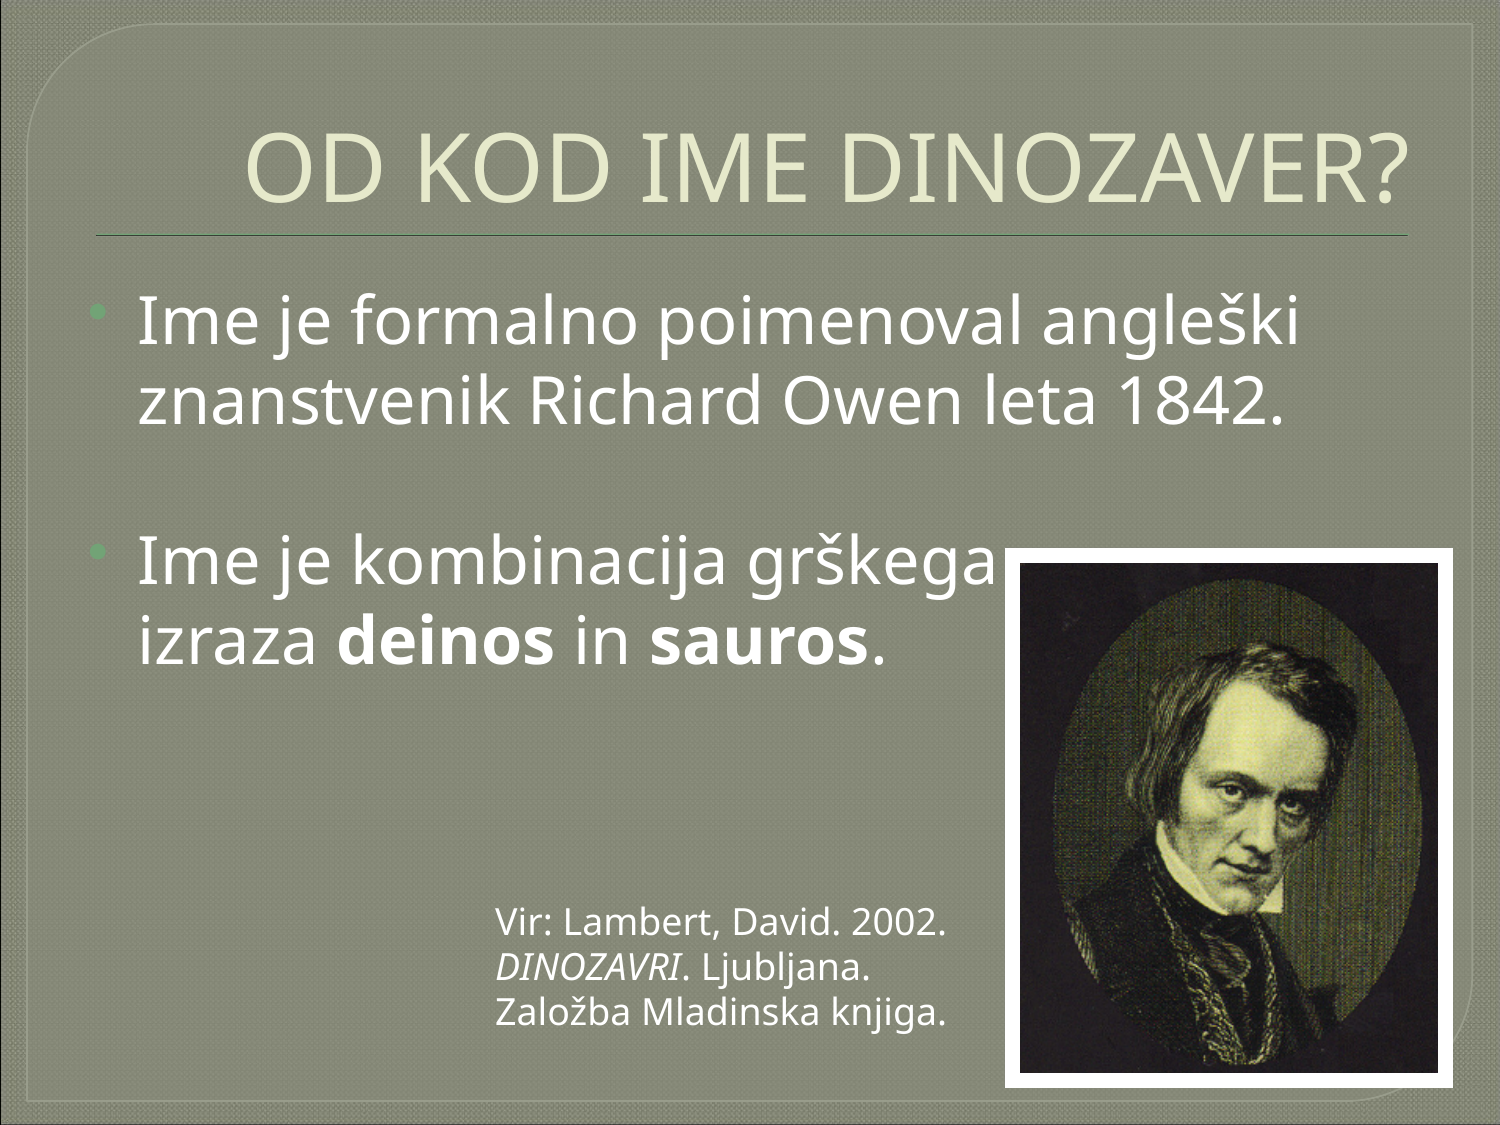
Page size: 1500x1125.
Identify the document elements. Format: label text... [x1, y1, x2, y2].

text_box Vir: Lambert, David. 2002. DINOZAVRI. Ljubljana. Založba Mladinska knjiga. [480, 890, 997, 1086]
title OD KOD IME DINOZAVER? [75, 41, 1425, 230]
picture [0, 0, 1500, 1125]
list Ime je formalno poimenoval angleški znanstvenik Richard Owen leta 1842. Ime je kombinacija grškega izraza deinos in sauros. [75, 270, 1425, 1013]
